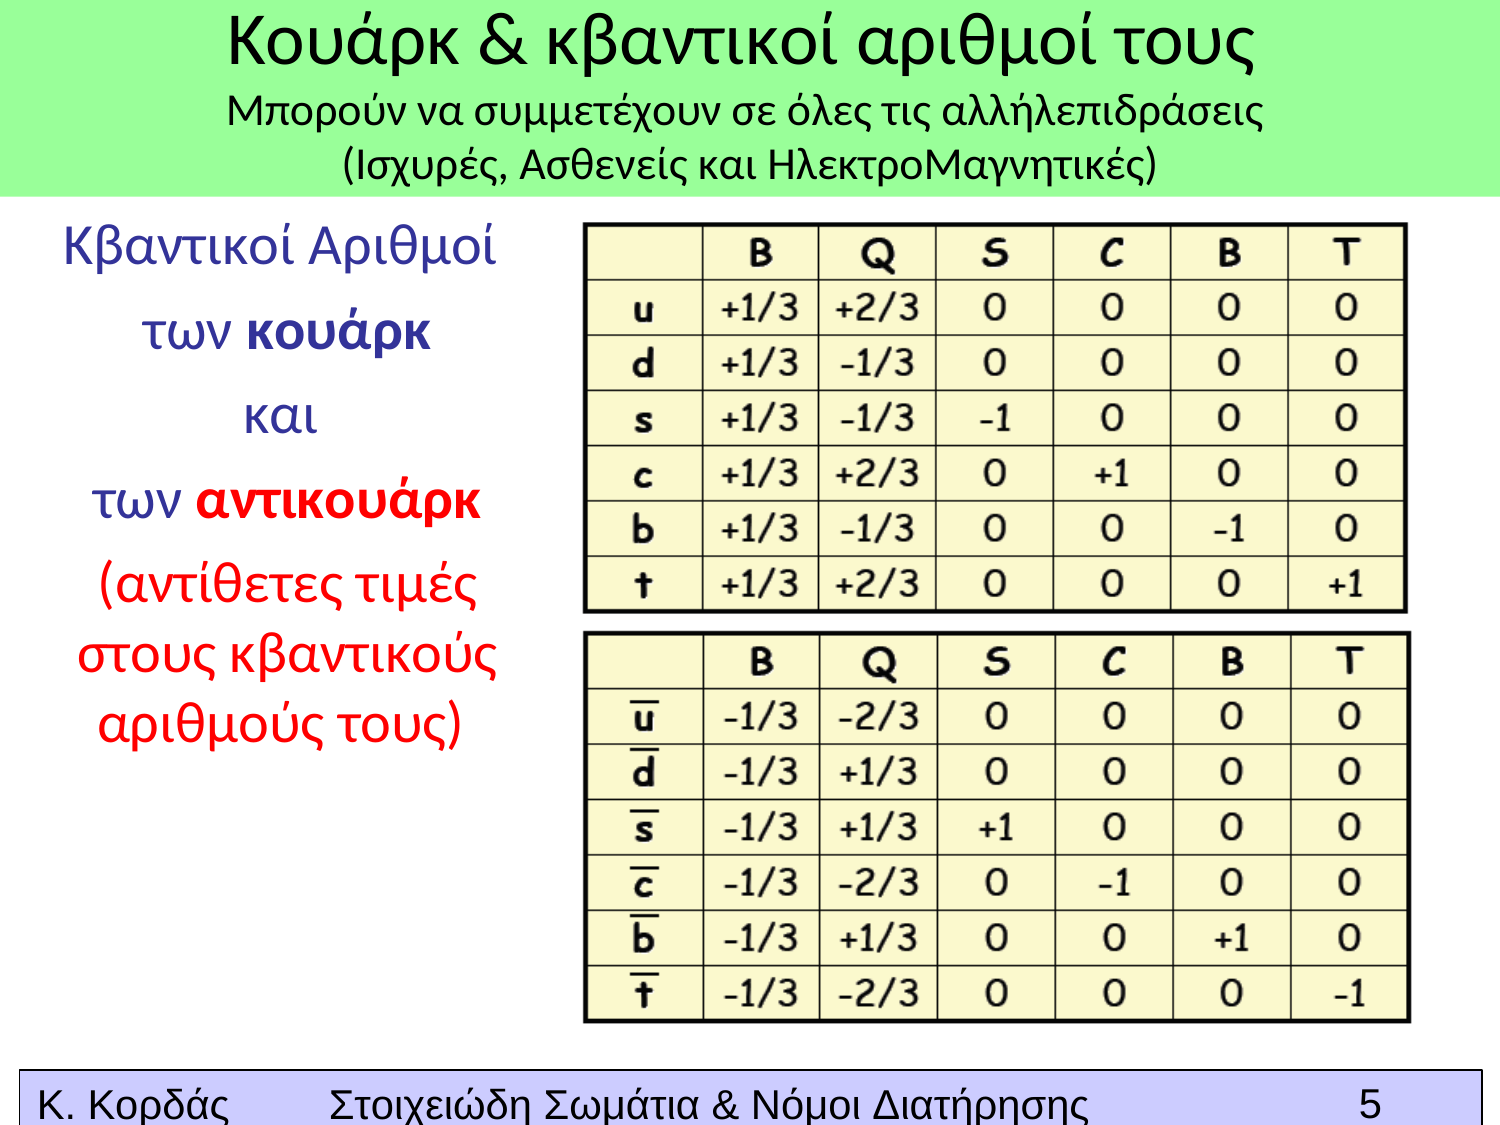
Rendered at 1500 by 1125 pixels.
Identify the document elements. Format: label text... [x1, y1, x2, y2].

picture [577, 622, 1426, 1039]
picture [580, 221, 1413, 617]
text_box Κουάρκ & κβαντικοί αριθμοί τους Μπορούν να συμμετέχουν σε όλες τις αλλήλεπιδράσεις (Iσχυρές, Aσθενείς και ΗλεκτροΜαγνητικές) [0, 0, 1500, 197]
text_box Κβαντικοί Αριθμοί των κουάρκ και των αντικουάρκ (αντίθετες τιμές στους κβαντικούς αριθμούς τους) [41, 199, 535, 1053]
